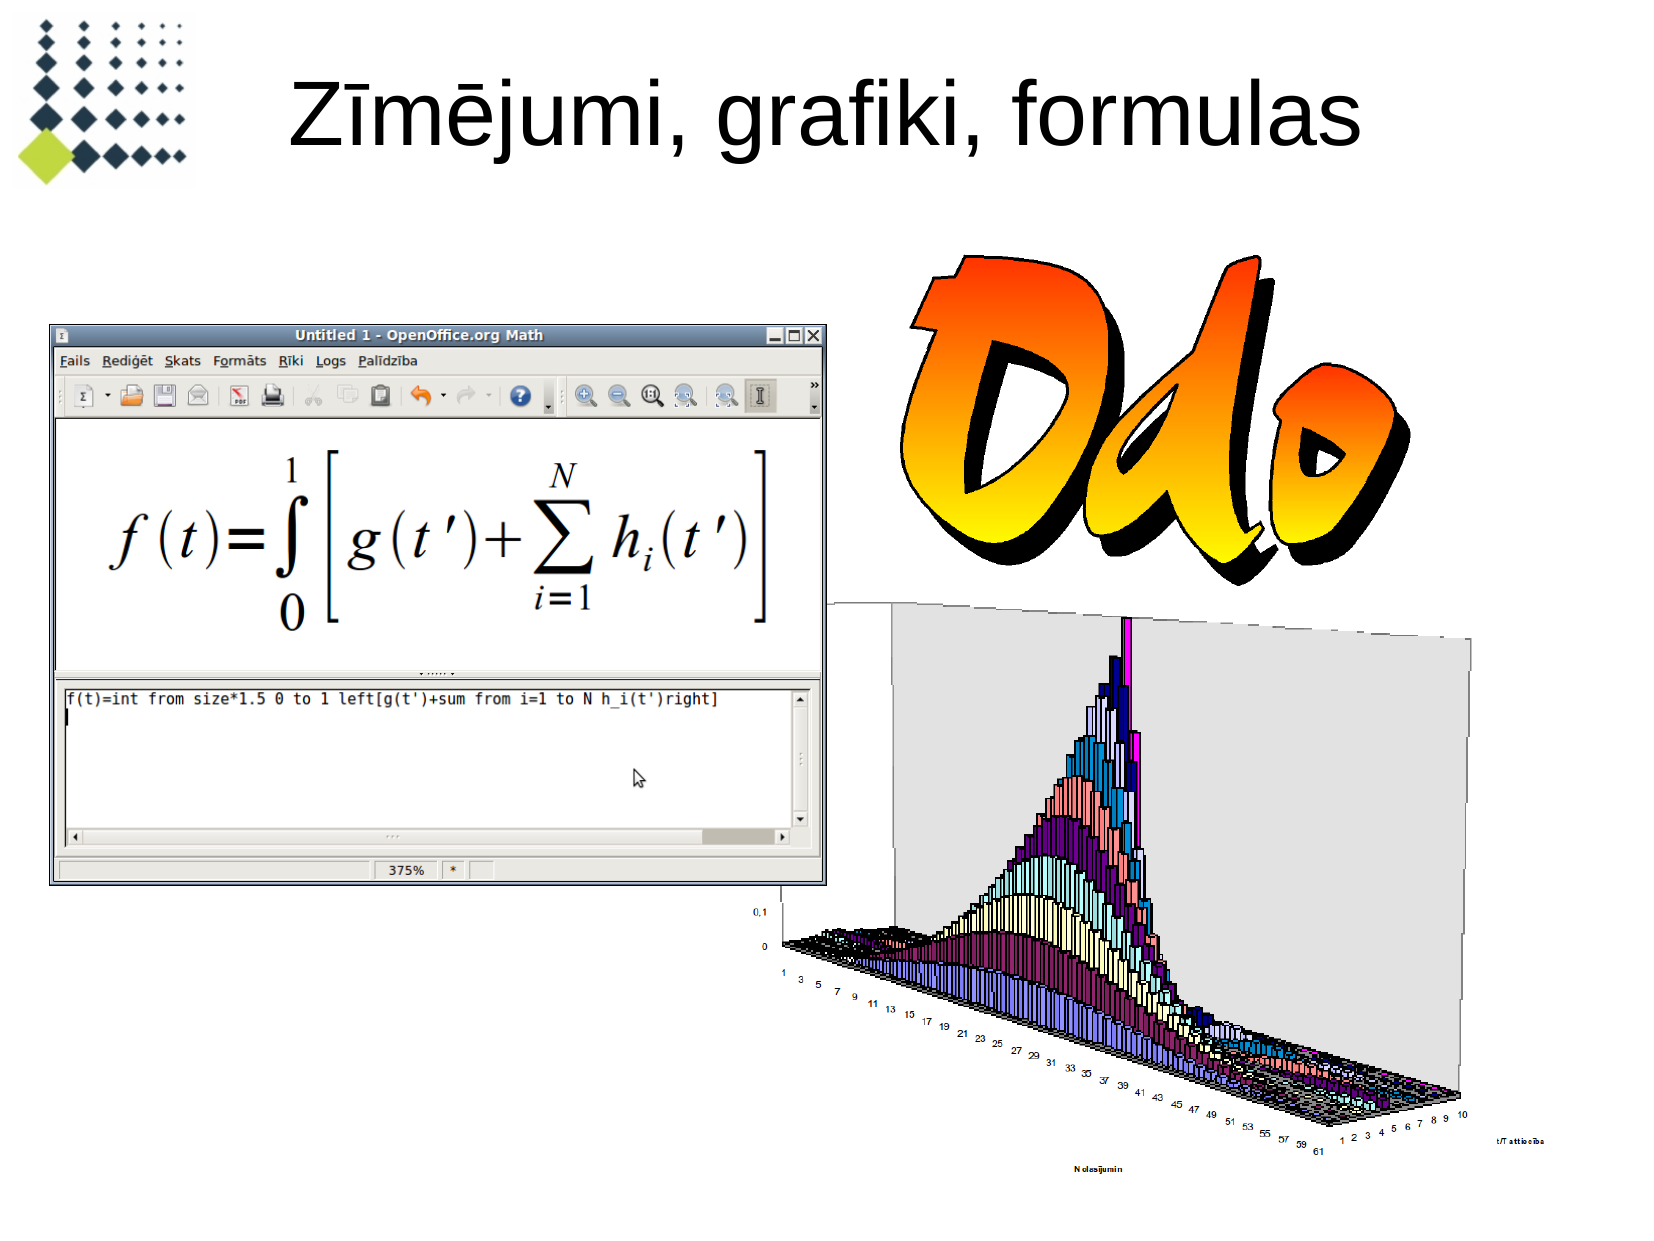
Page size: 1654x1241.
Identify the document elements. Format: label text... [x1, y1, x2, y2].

title Zīmējumi, grafiki, formulas [82, 56, 1571, 178]
picture [49, 236, 1575, 1182]
picture [12, 12, 196, 189]
